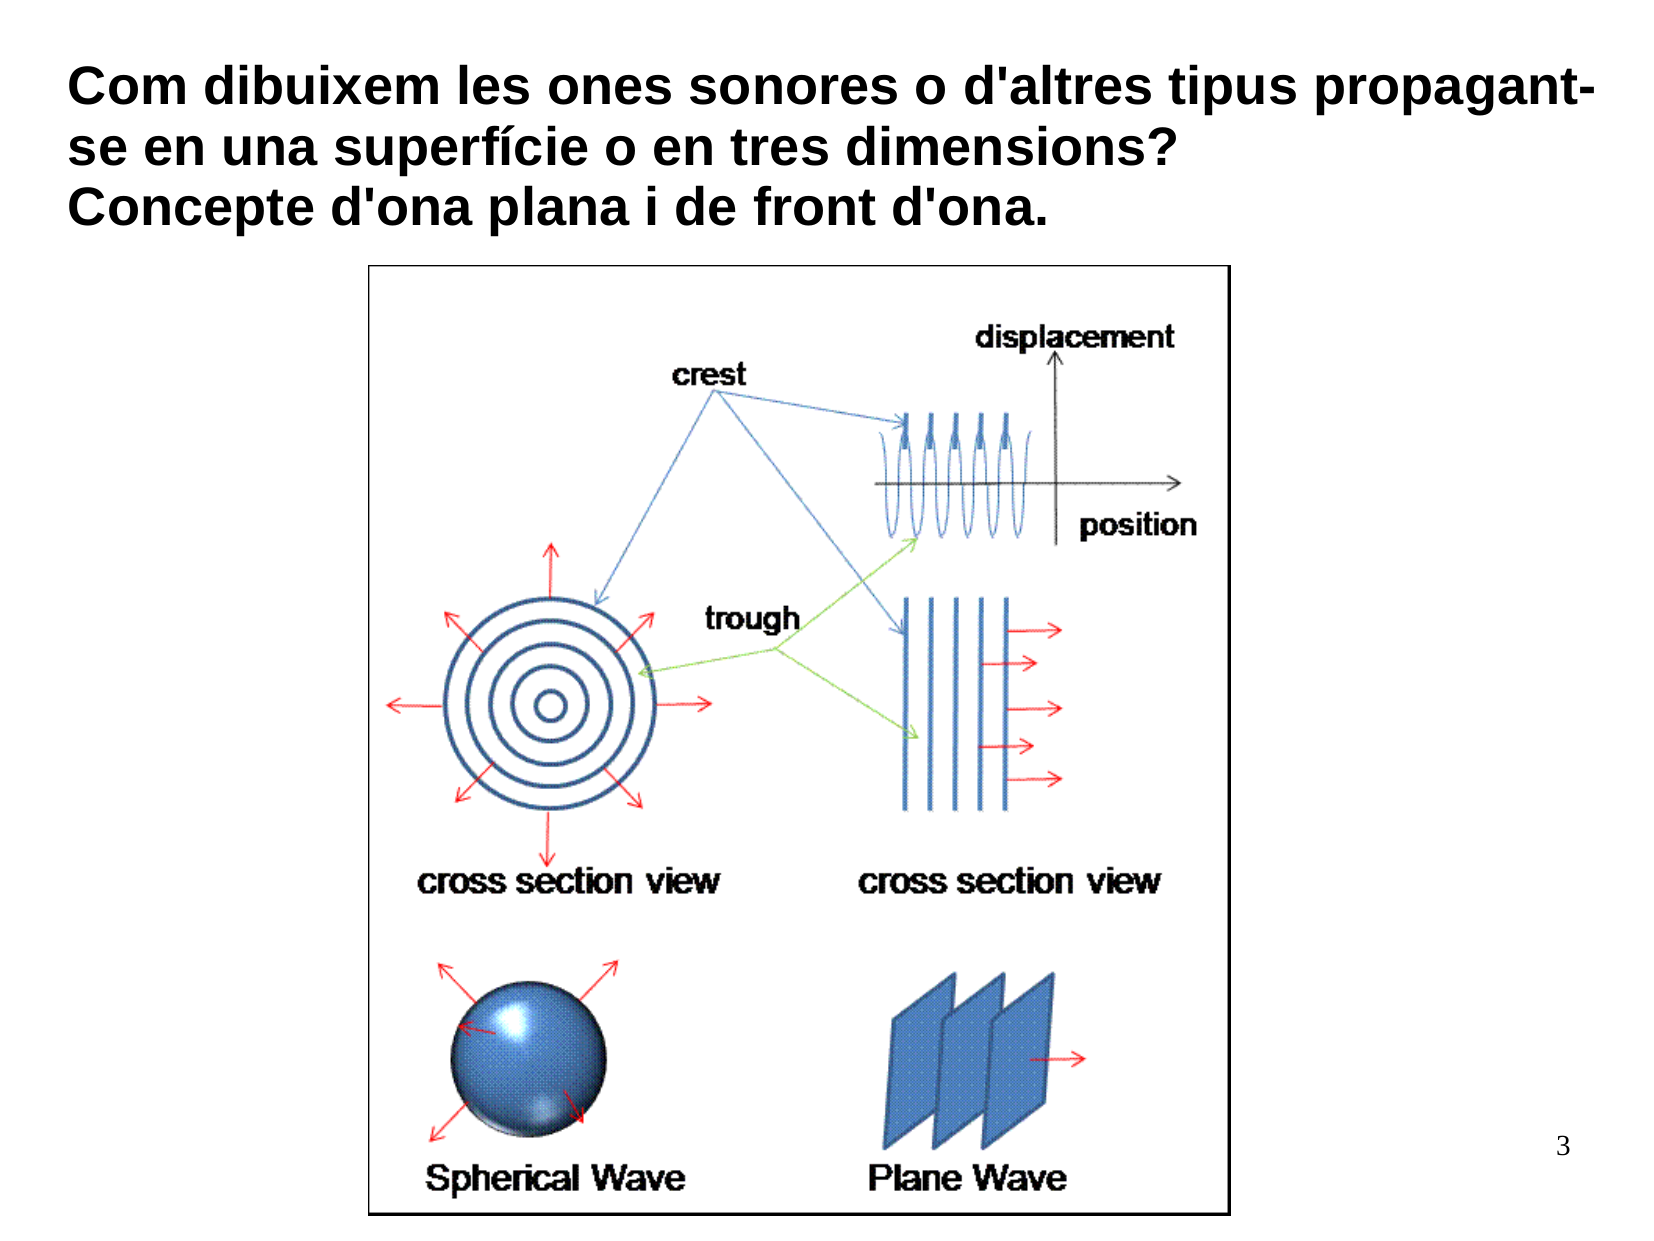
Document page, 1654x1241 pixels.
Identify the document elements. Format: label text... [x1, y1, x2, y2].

picture [368, 265, 1231, 1216]
text_box Com dibuixem les ones sonores o d'altres tipus propagant-se en una superfície o en tres dimensions? Concepte d'ona plana i de front d'ona. [53, 48, 1616, 245]
